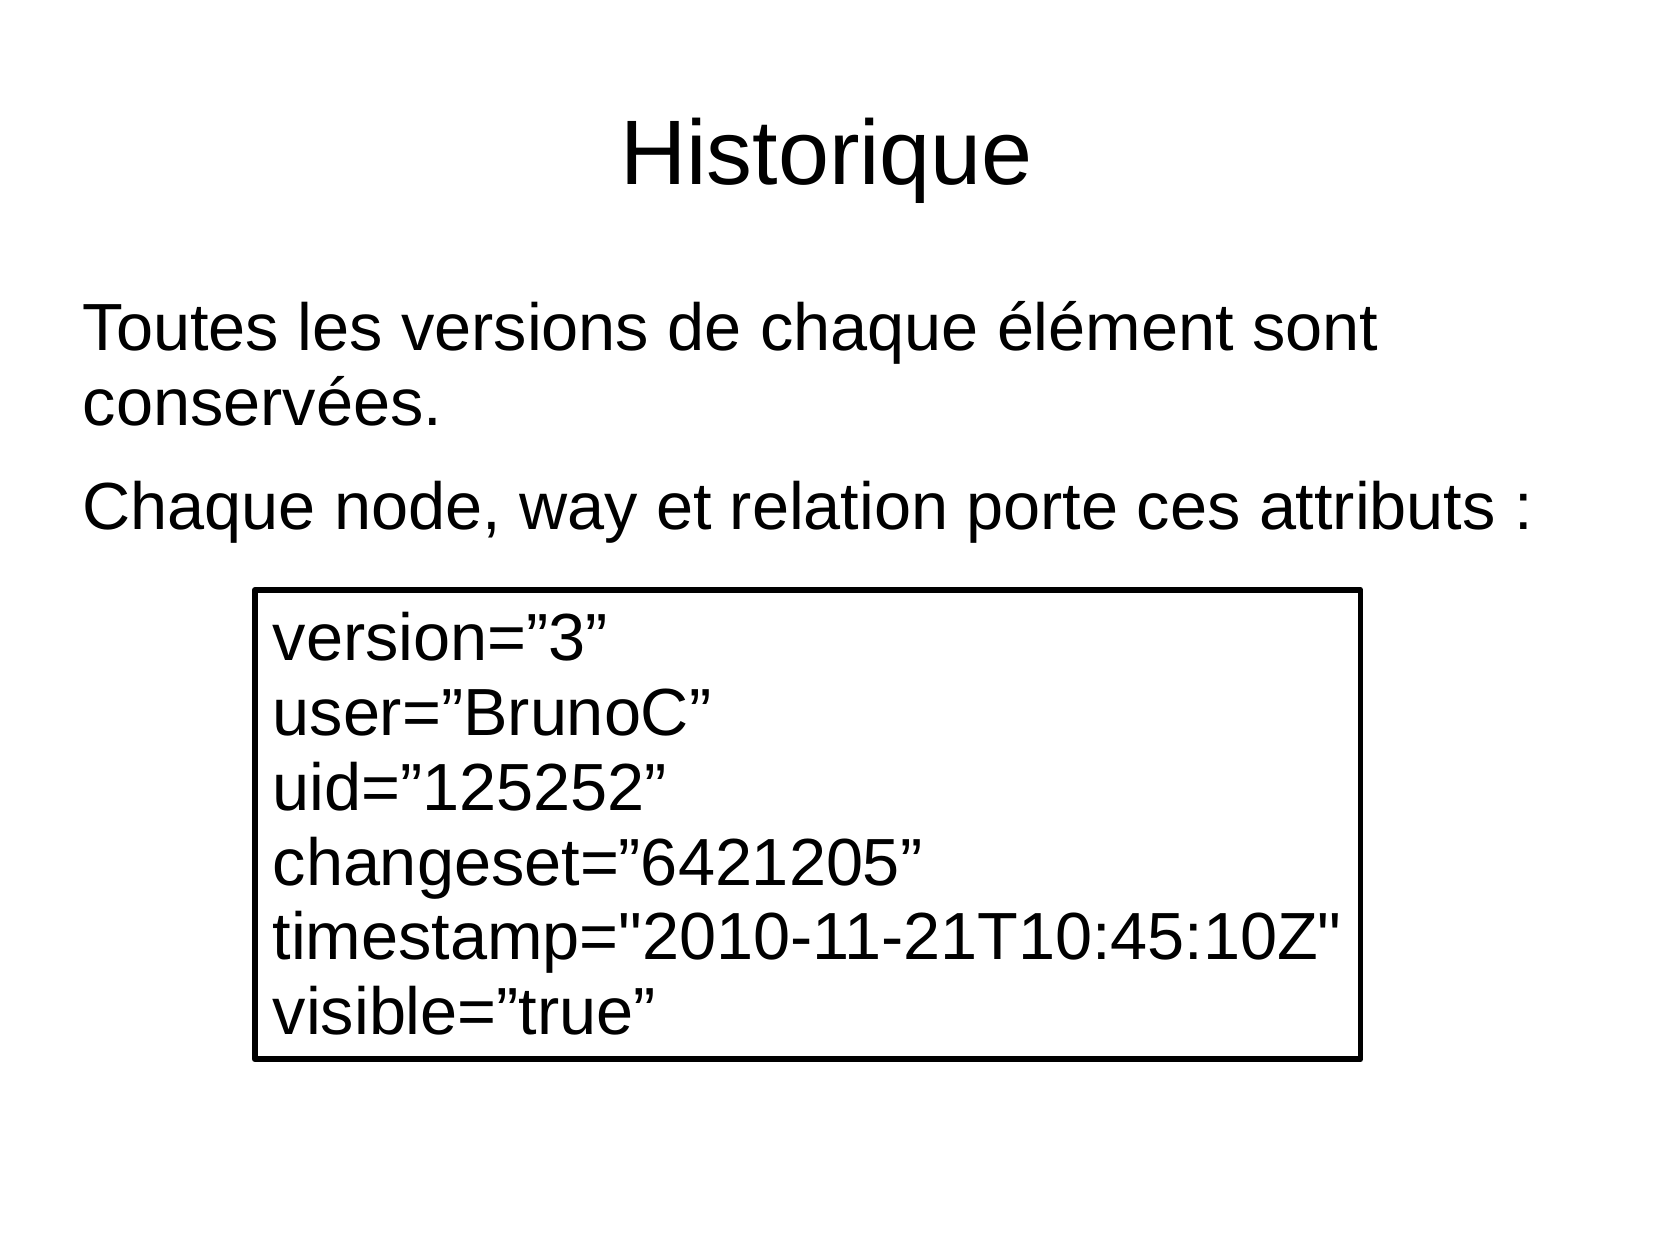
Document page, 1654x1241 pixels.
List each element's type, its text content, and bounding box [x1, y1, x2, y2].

title Historique [82, 49, 1571, 257]
list Toutes les versions de chaque élément sont conservées. Chaque node, way et relation porte ces attributs : [82, 290, 1600, 570]
text_box version=”3” user=”BrunoC” uid=”125252” changeset=”6421205” timestamp="2010-11-21T10:45:10Z" visible=”true” [254, 590, 1361, 1060]
